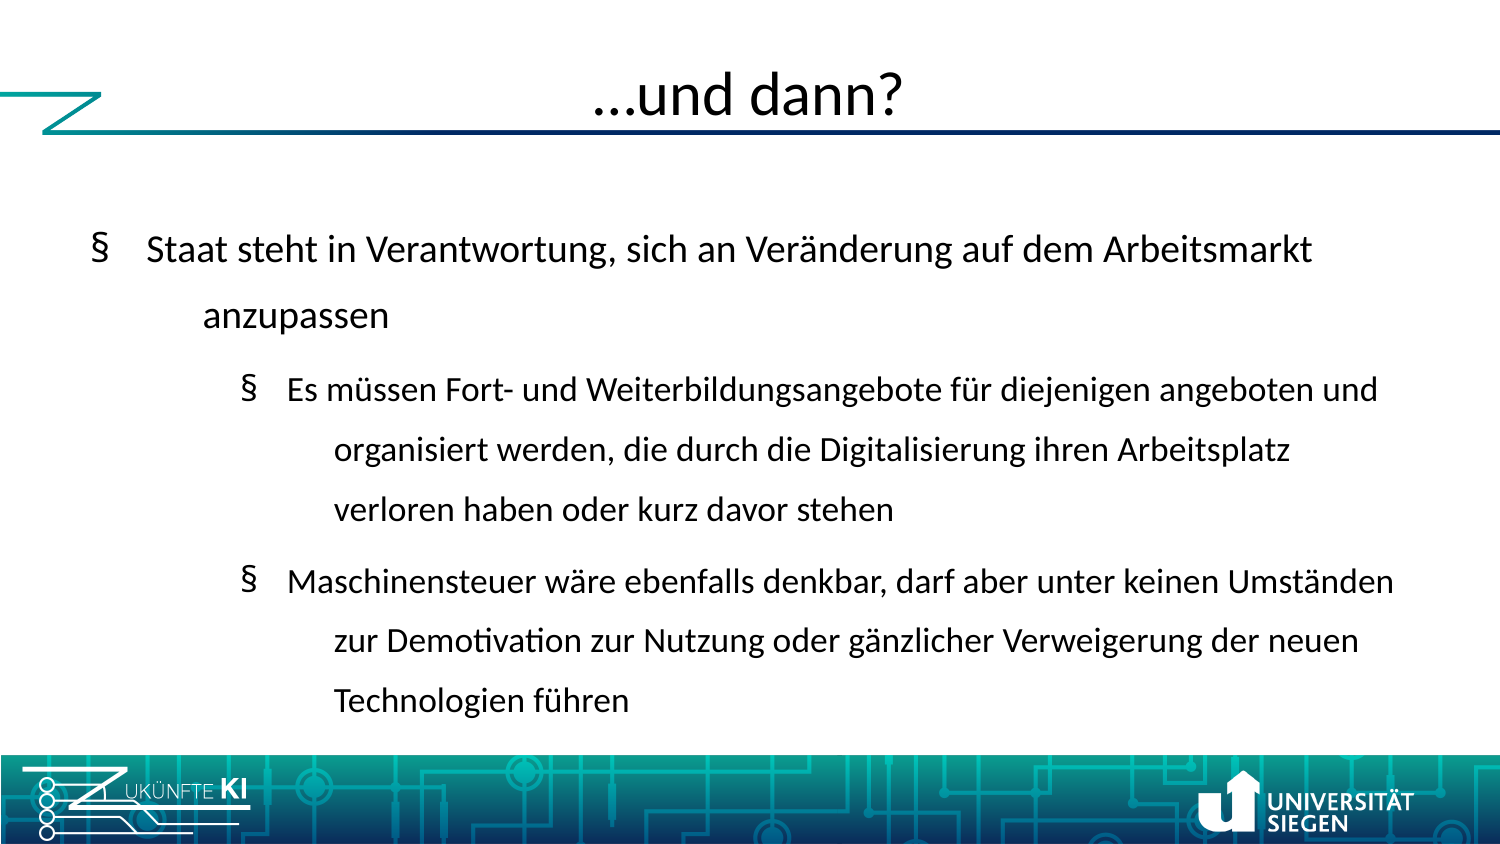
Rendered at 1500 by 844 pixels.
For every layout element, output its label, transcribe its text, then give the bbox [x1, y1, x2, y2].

title …und dann? [75, 20, 1426, 161]
list Staat steht in Verantwortung, sich an Veränderung auf dem Arbeitsmarkt anzupassen Es müssen Fort- und Weiterbildungsangebote für diejenigen angeboten und organisiert werden, die durch die Digitalisierung ihren Arbeitsplatz verloren haben oder kurz davor stehen Maschinensteuer wäre ebenfalls denkbar, darf aber unter keinen Umständen zur Demotivation zur Nutzung oder gänzlicher Verweigerung der neuen Technologien führen [75, 196, 1426, 754]
